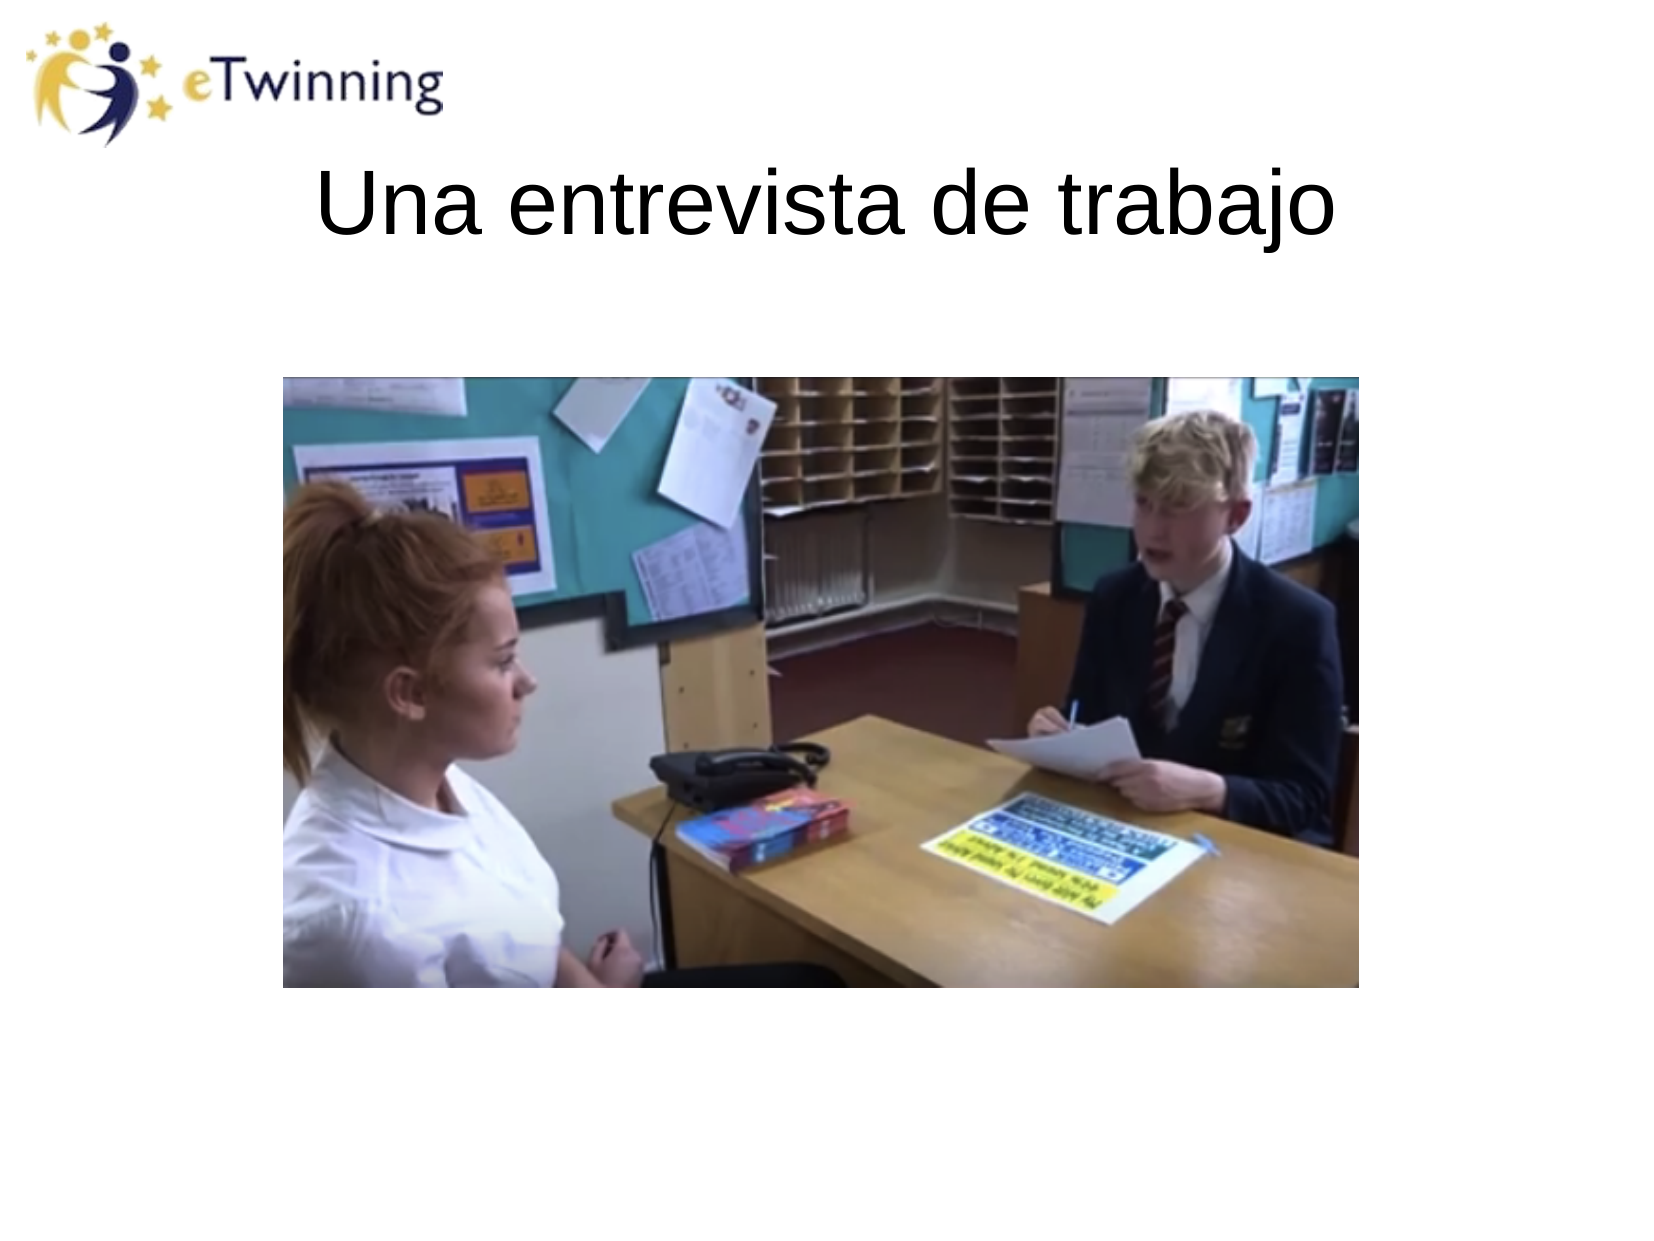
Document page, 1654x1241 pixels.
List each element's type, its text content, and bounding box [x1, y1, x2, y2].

picture [283, 377, 1359, 988]
title Una entrevista de trabajo [82, 147, 1571, 259]
picture [26, 20, 443, 148]
